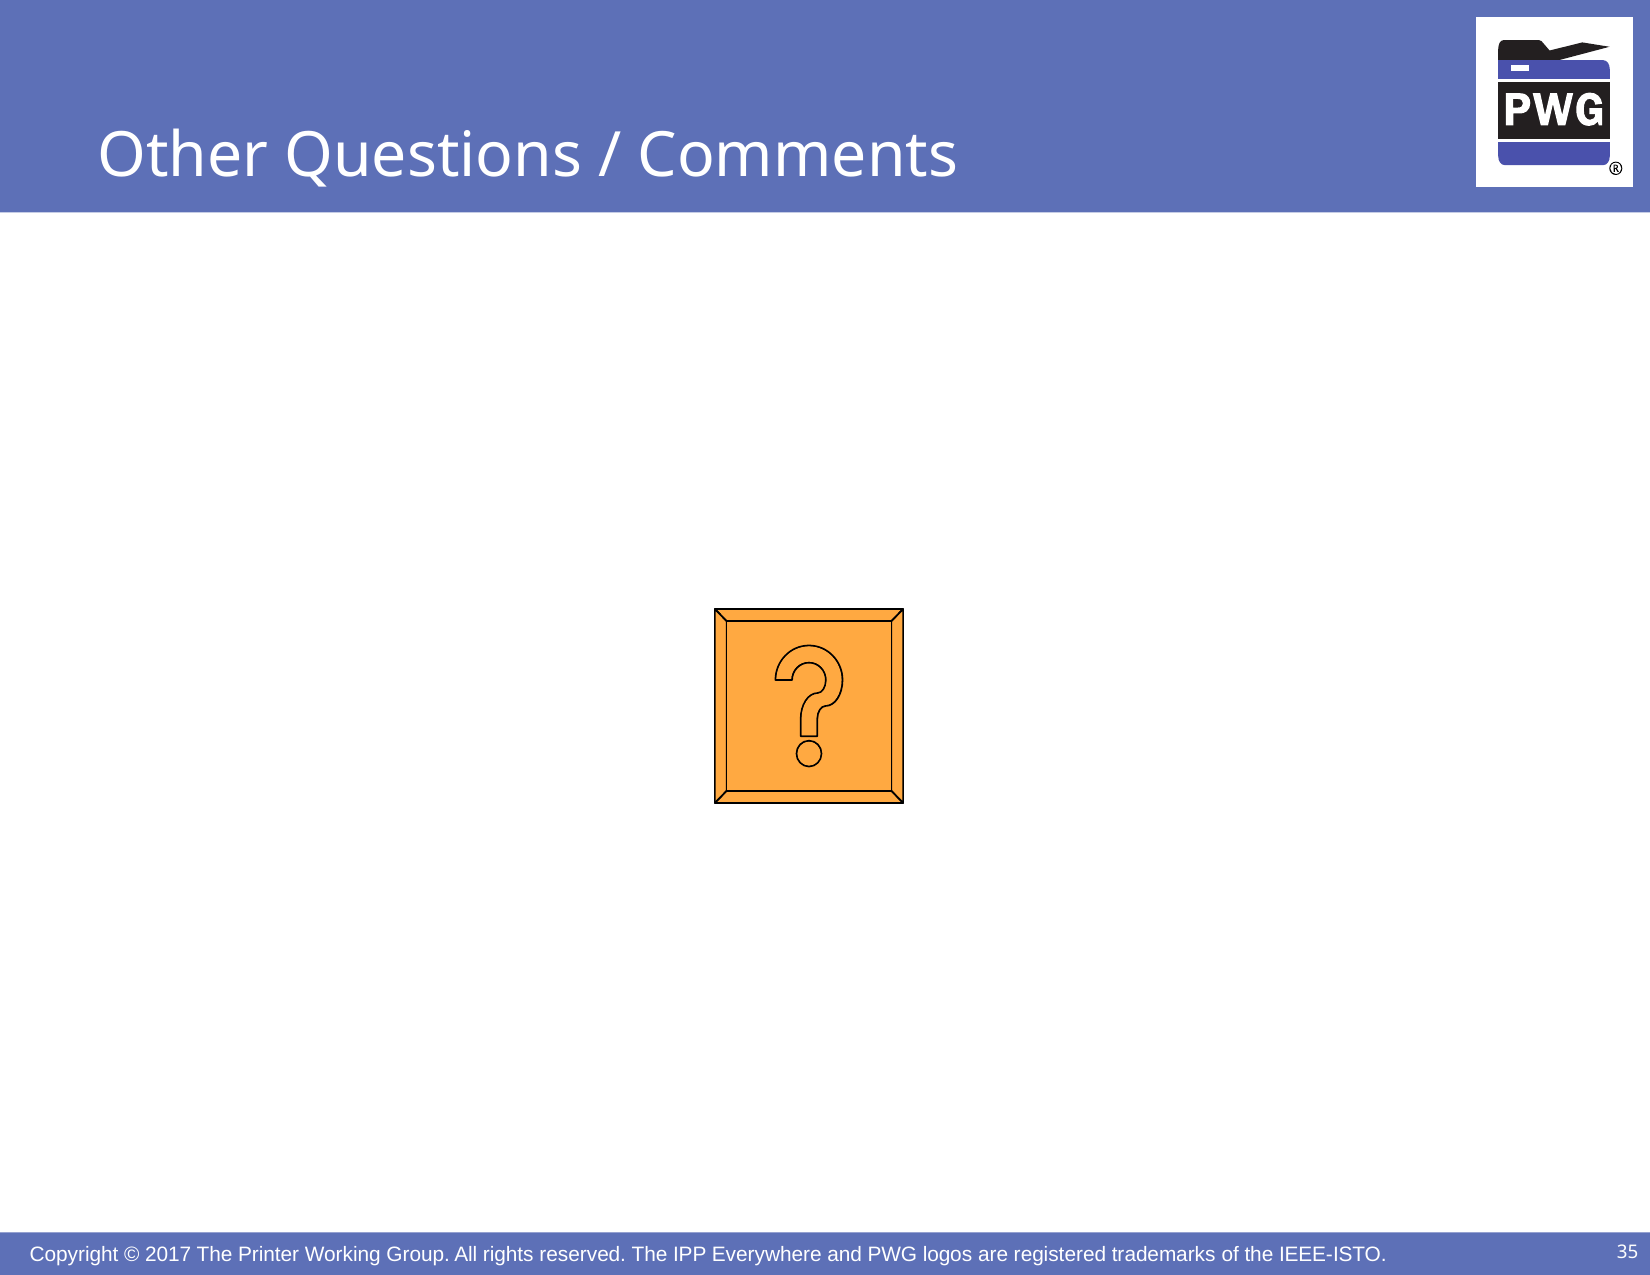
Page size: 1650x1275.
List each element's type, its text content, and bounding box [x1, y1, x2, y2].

title Other Questions / Comments [82, 8, 1449, 198]
text_box [714, 609, 904, 803]
